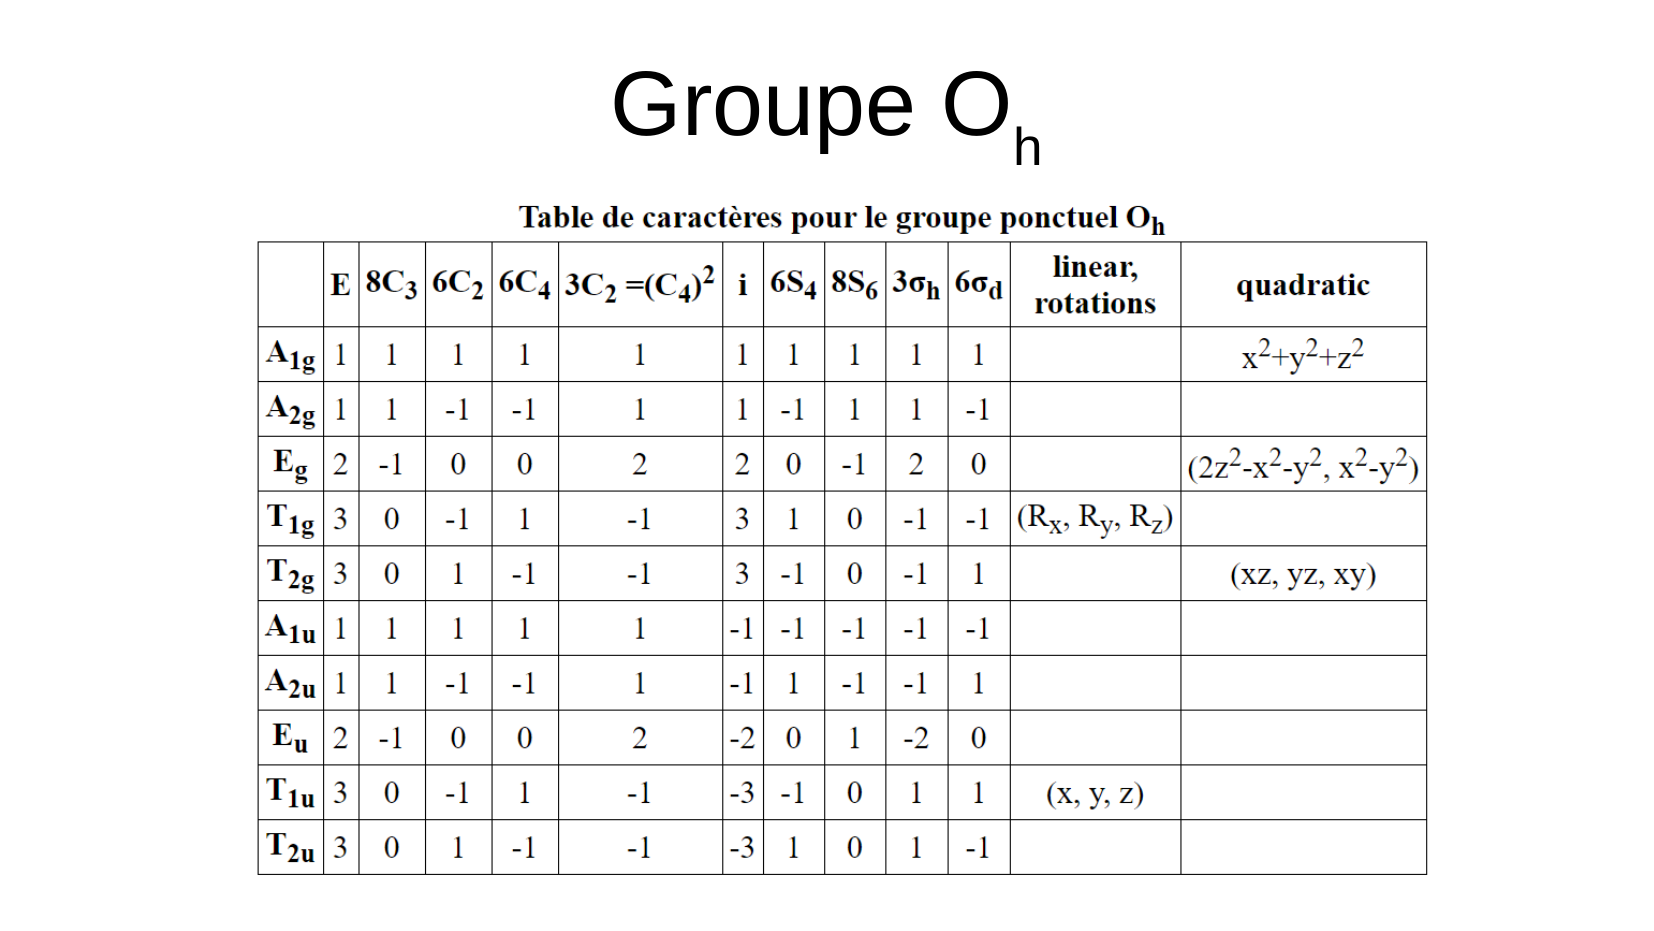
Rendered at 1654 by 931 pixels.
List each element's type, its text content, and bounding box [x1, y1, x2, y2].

title Groupe Oh [82, 37, 1571, 193]
picture [219, 177, 1453, 904]
